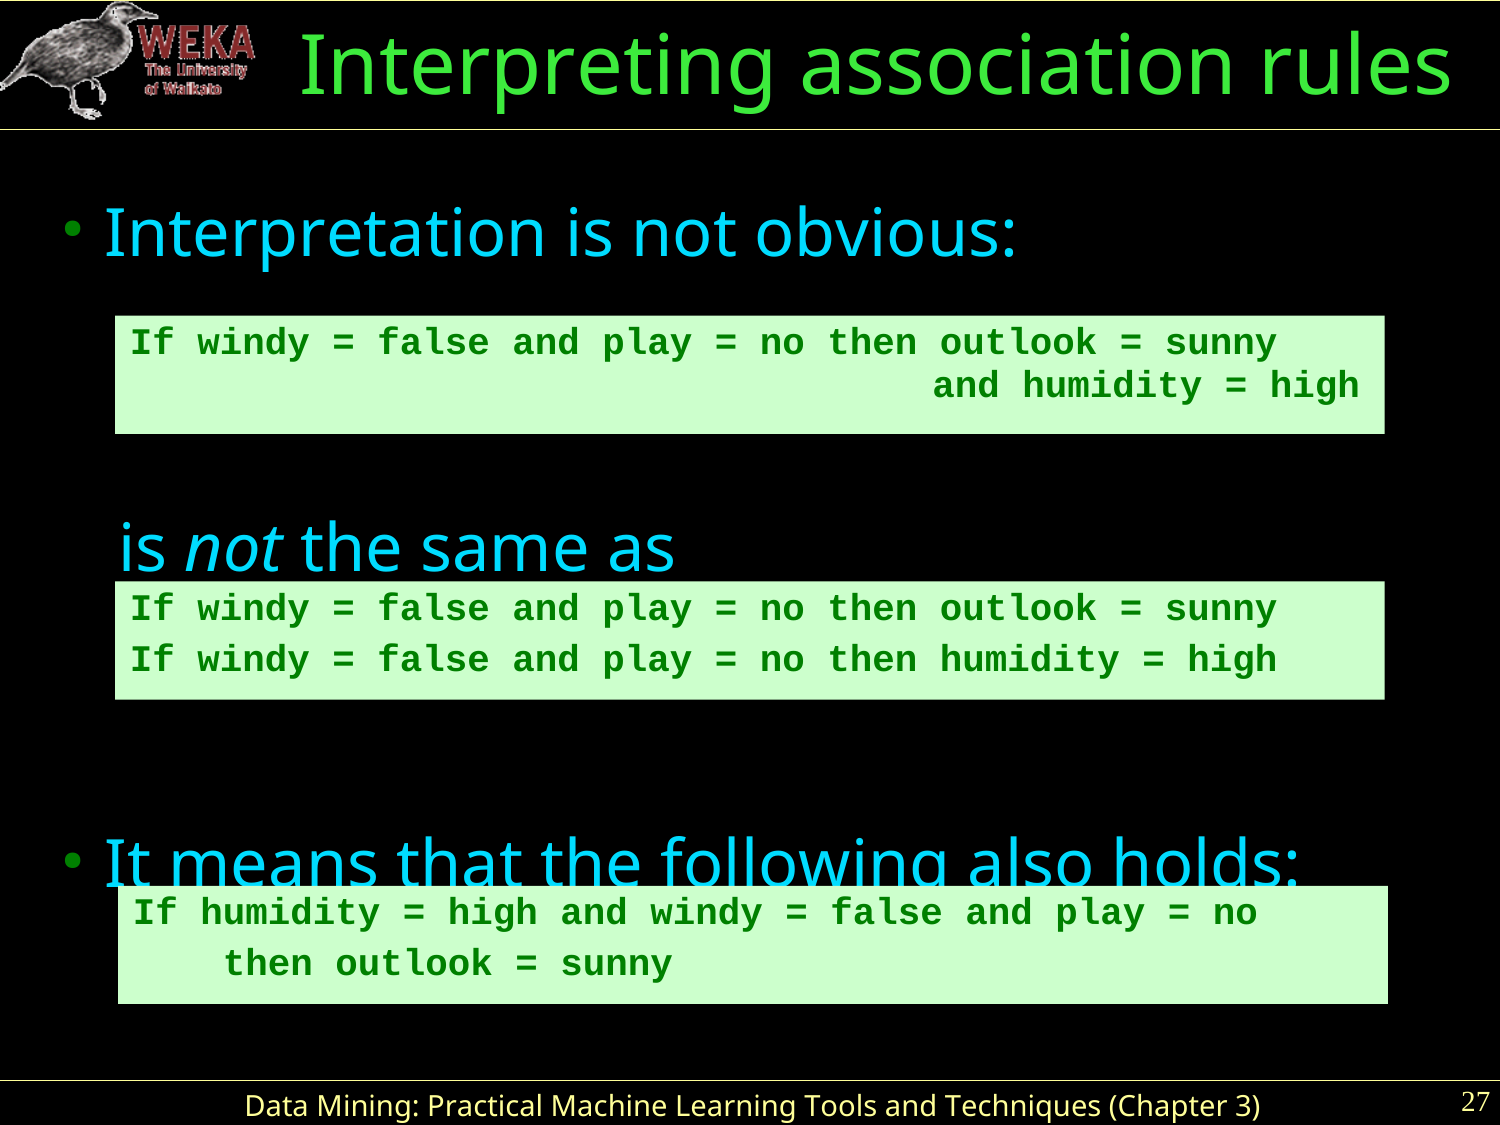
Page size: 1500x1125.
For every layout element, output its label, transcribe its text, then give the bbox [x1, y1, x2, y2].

title Interpreting association rules [177, 0, 1500, 154]
text_box If windy = false and play = no then outlook = sunny If windy = false and play = no then humidity = high [115, 581, 1385, 700]
picture [0, 1, 177, 129]
text_box If humidity = high and windy = false and play = no then outlook = sunny [118, 885, 1388, 1004]
list Interpretation is not obvious: is not the same as It means that the following also holds: [46, 177, 1447, 890]
text_box If windy = false and play = no then outlook = sunny and humidity = high [115, 315, 1385, 434]
